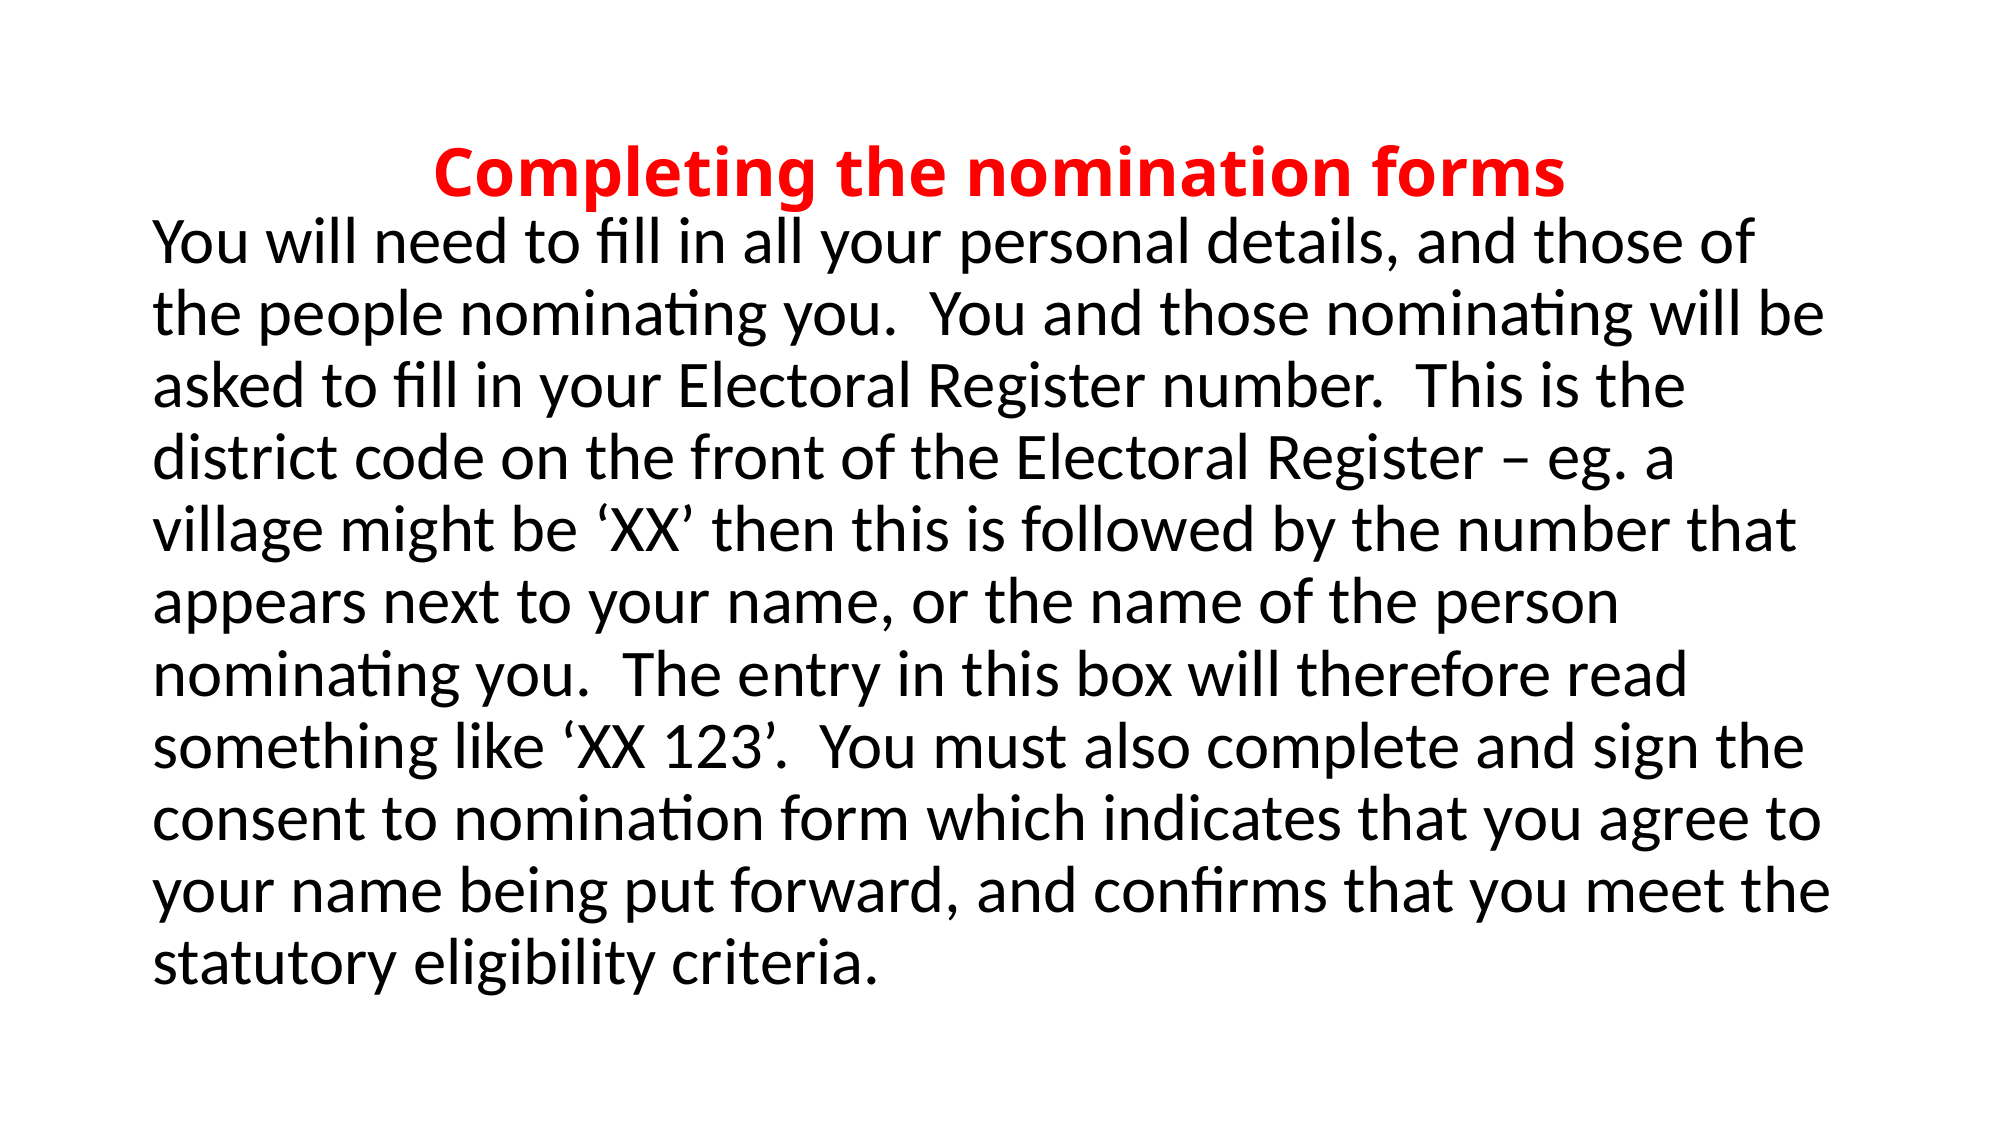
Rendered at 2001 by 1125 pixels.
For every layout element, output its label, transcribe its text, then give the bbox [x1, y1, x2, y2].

title Completing the nomination forms [137, 59, 1863, 180]
list You will need to fill in all your personal details, and those of the people nominating you. You and those nominating will be asked to fill in your Electoral Register number. This is the district code on the front of the Electoral Register – eg. a village might be ‘XX’ then this is followed by the number that appears next to your name, or the name of the person nominating you. The entry in this box will therefore read something like ‘XX 123’. You must also complete and sign the consent to nomination form which indicates that you agree to your name being put forward, and confirms that you meet the statutory eligibility criteria. [137, 198, 1863, 1014]
